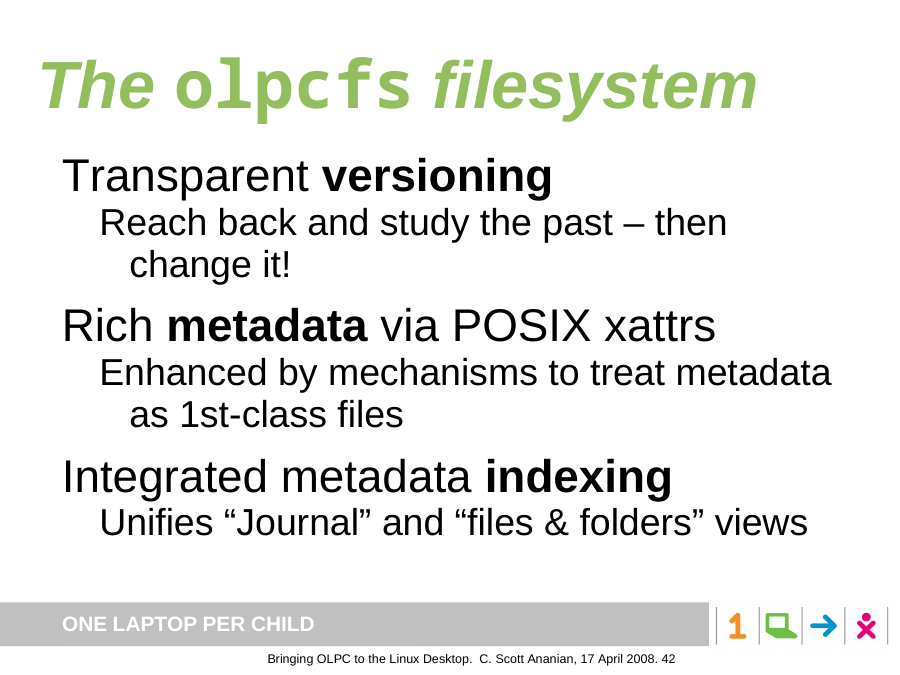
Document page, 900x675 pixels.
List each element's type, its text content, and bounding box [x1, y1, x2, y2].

title The olpcfs filesystem [37, 37, 856, 225]
list Transparent versioning Reach back and study the past – then change it! Rich metadata via POSIX xattrs Enhanced by mechanisms to treat metadata as 1st-class files Integrated metadata indexing Unifies “Journal” and “files & folders” views [61, 150, 844, 675]
picture [844, 598, 897, 654]
